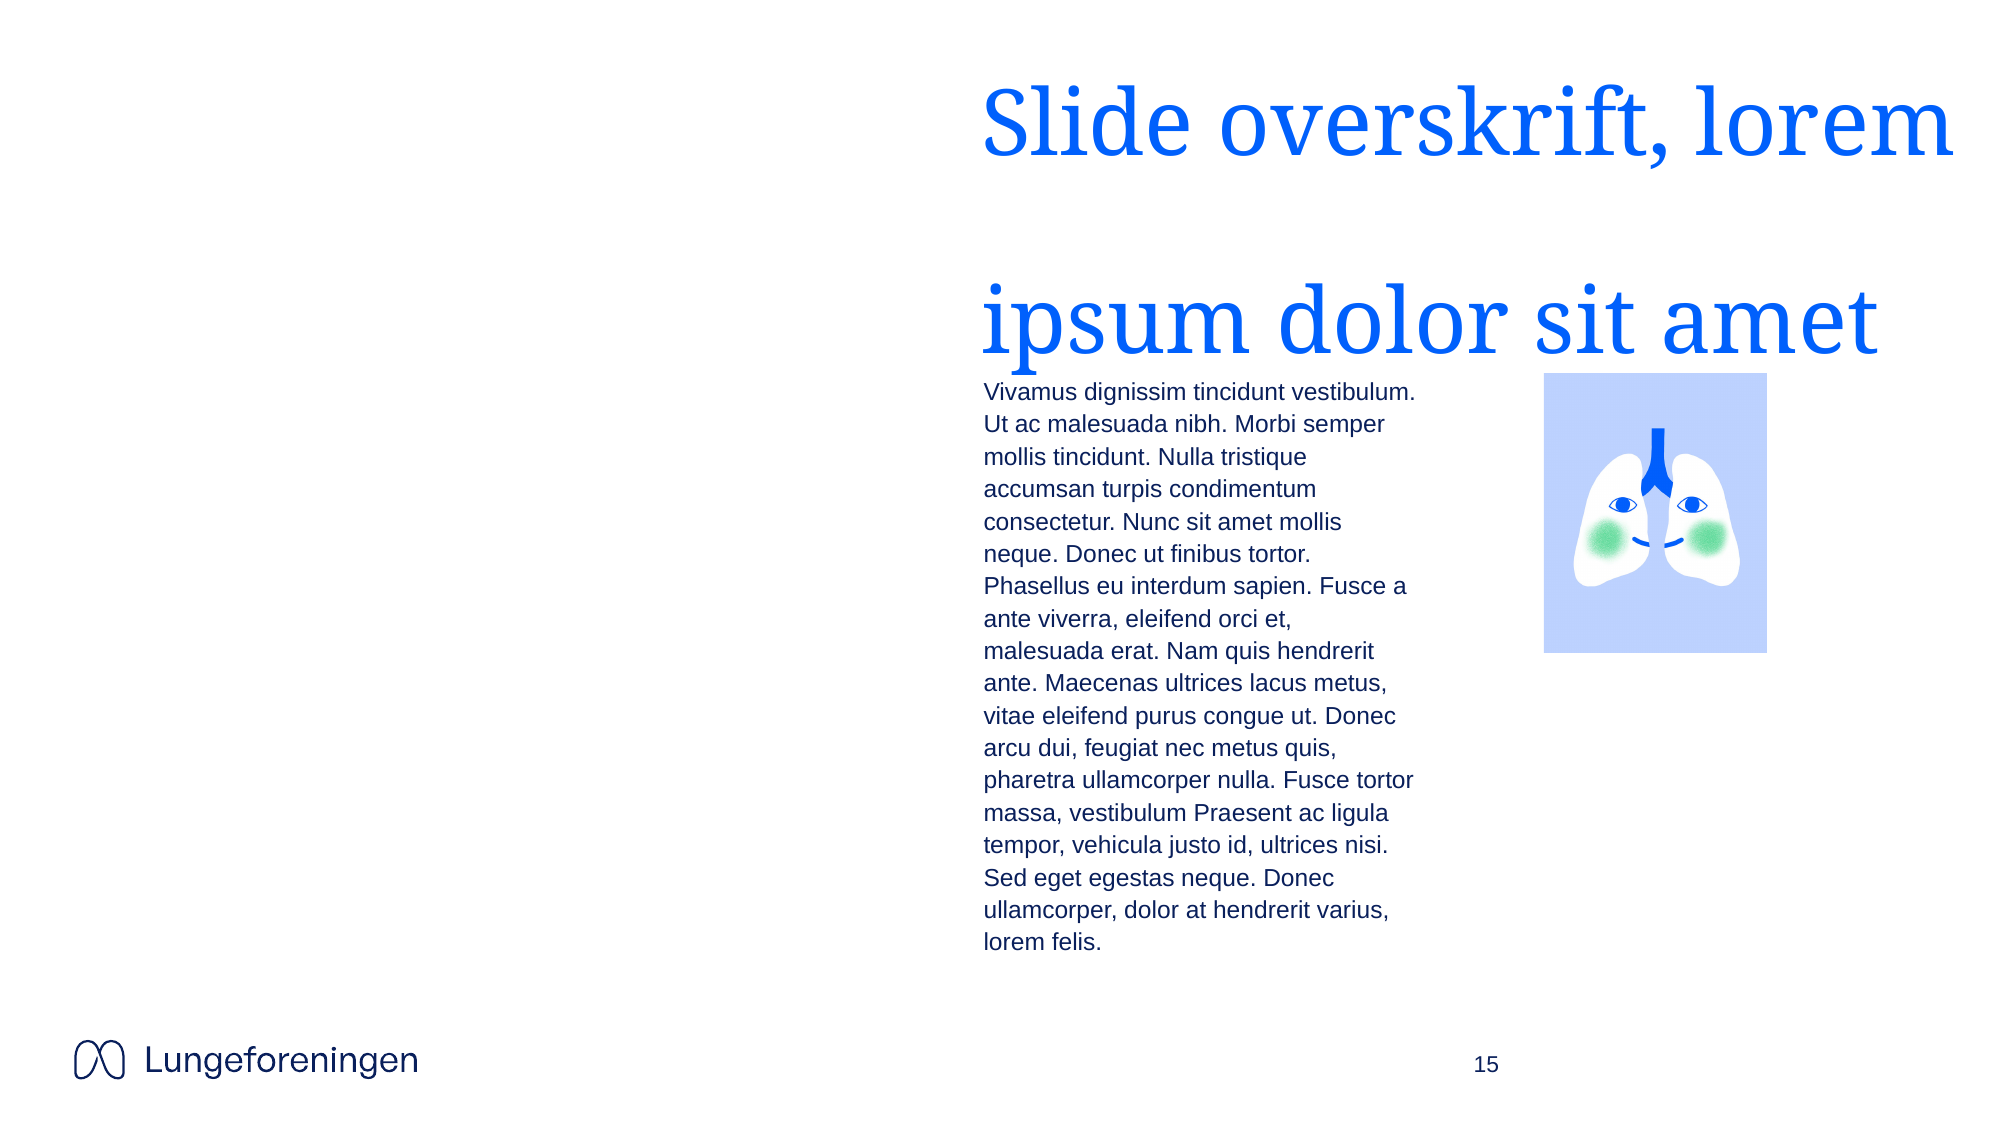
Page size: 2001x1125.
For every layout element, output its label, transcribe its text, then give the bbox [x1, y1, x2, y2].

text_box 16 [1473, 1033, 1924, 1094]
list Vivamus dignissim tincidunt vestibulum. Ut ac malesuada nibh. Morbi semper mollis tincidunt. Nulla tristique accumsan turpis condimentum consectetur. Nunc sit amet mollis neque. Donec ut finibus tortor. Phasellus eu interdum sapien. Fusce a ante viverra, eleifend orci et, malesuada erat. Nam quis hendrerit ante. Maecenas ultrices lacus metus, vitae eleifend purus congue ut. Donec arcu dui, feugiat nec metus quis, pharetra ullamcorper nulla. Fusce tortor massa, vestibulum Praesent ac ligula tempor, vehicula justo id, ultrices nisi. Sed eget egestas neque. Donec ullamcorper, dolor at hendrerit varius, lorem felis. [983, 373, 1872, 960]
picture [0, 0, 887, 1125]
title Slide overskrift, lorem ipsum dolor sit amet [981, 76, 1966, 297]
